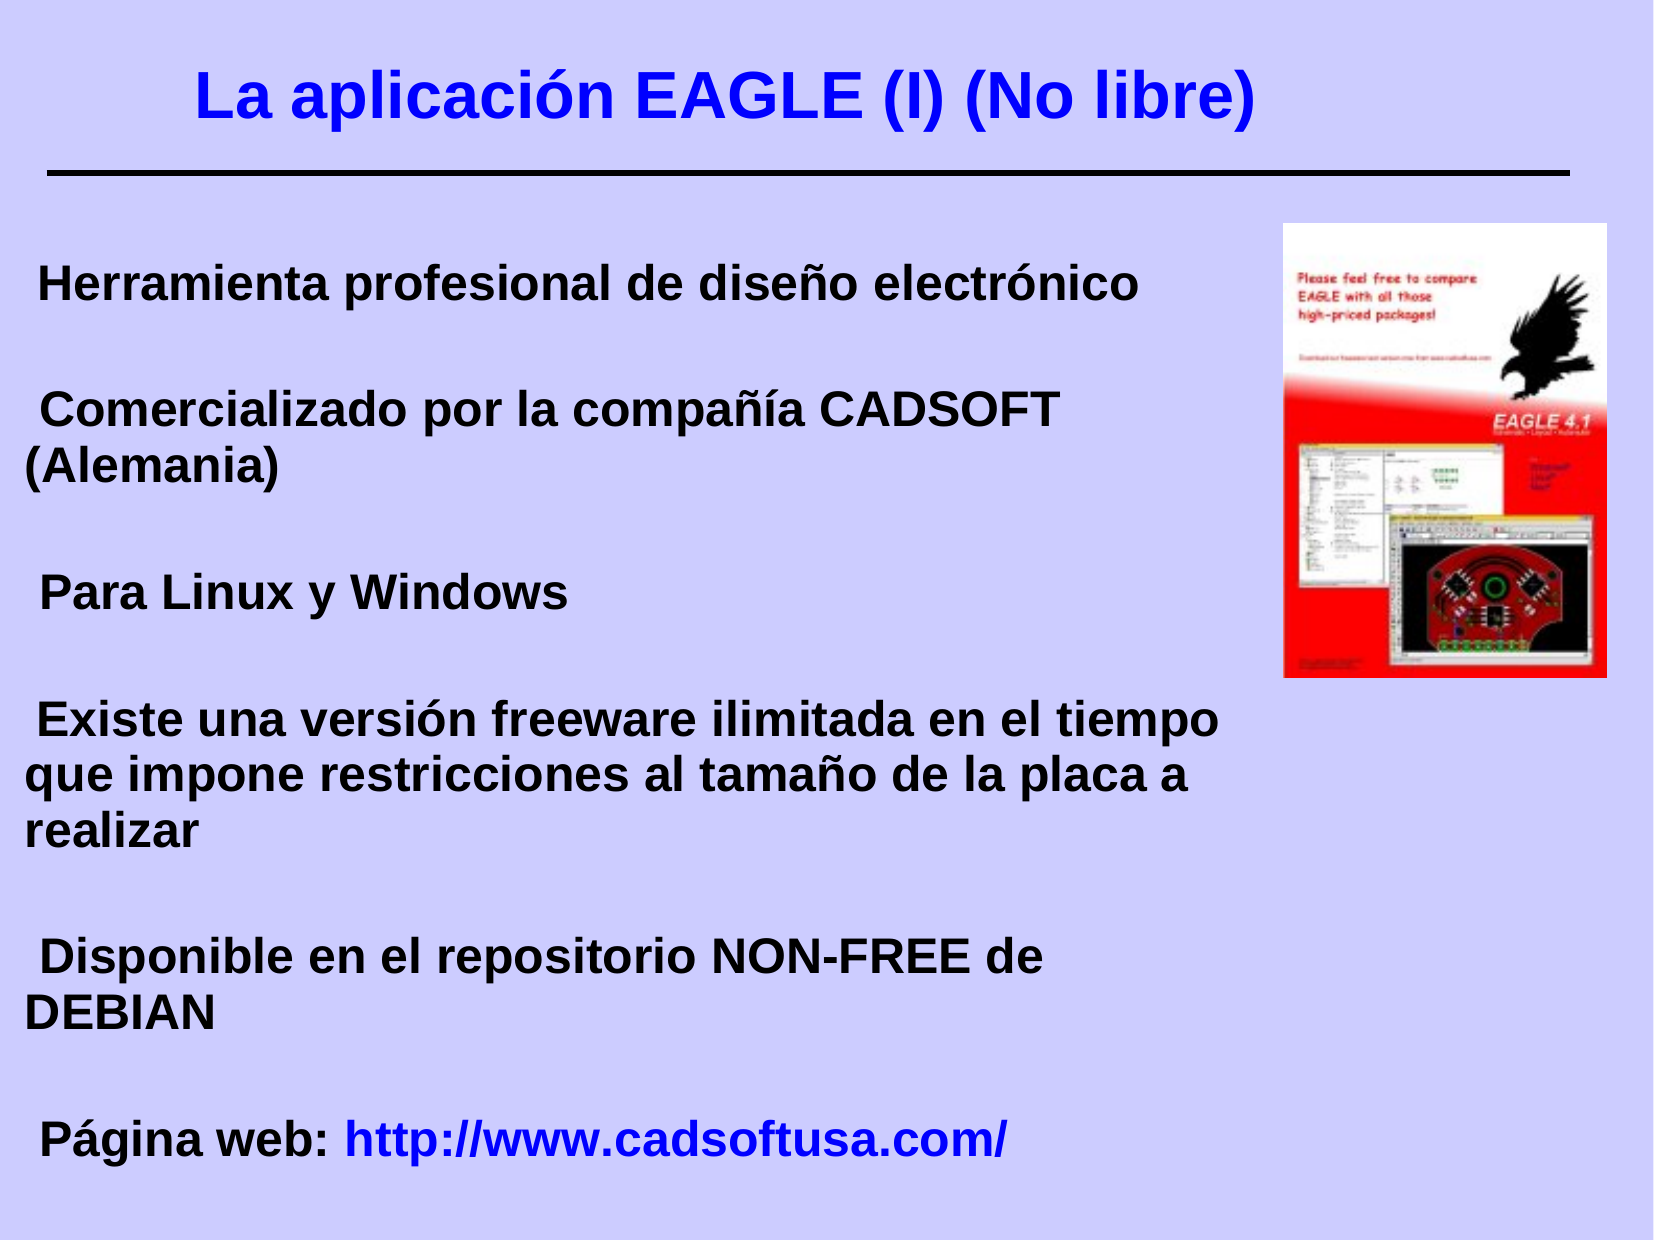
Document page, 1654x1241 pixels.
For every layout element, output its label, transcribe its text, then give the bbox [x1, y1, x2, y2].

title La aplicación EAGLE (I) (No libre) [88, 0, 1364, 170]
picture [1283, 223, 1607, 678]
text_box Herramienta profesional de diseño electrónico Comercializado por la compañía CADSOFT (Alemania) Para Linux y Windows Existe una versión freeware ilimitada en el tiempo que impone restricciones al tamaño de la placa a realizar Disponible en el repositorio NON-FREE de DEBIAN Página web: http://www.cadsoftusa.com/ [25, 254, 1244, 1170]
